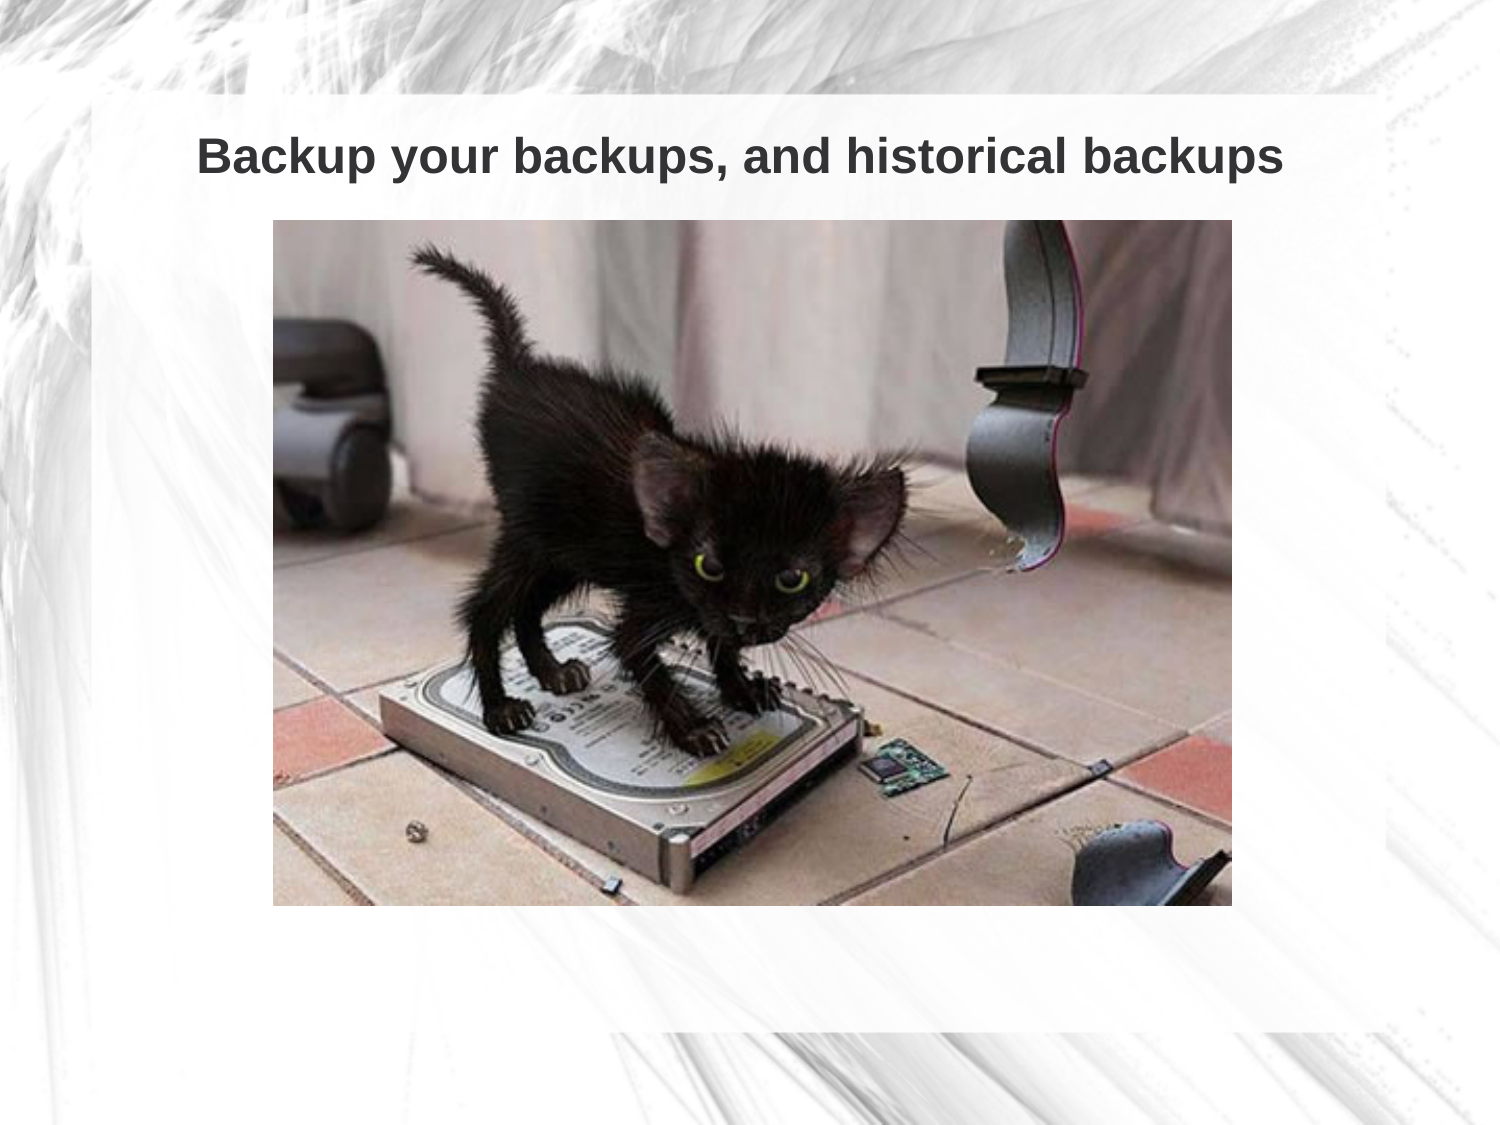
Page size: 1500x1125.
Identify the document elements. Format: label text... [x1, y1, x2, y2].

picture [0, 0, 1500, 1125]
title Backup your backups, and historical backups [61, 108, 1396, 211]
